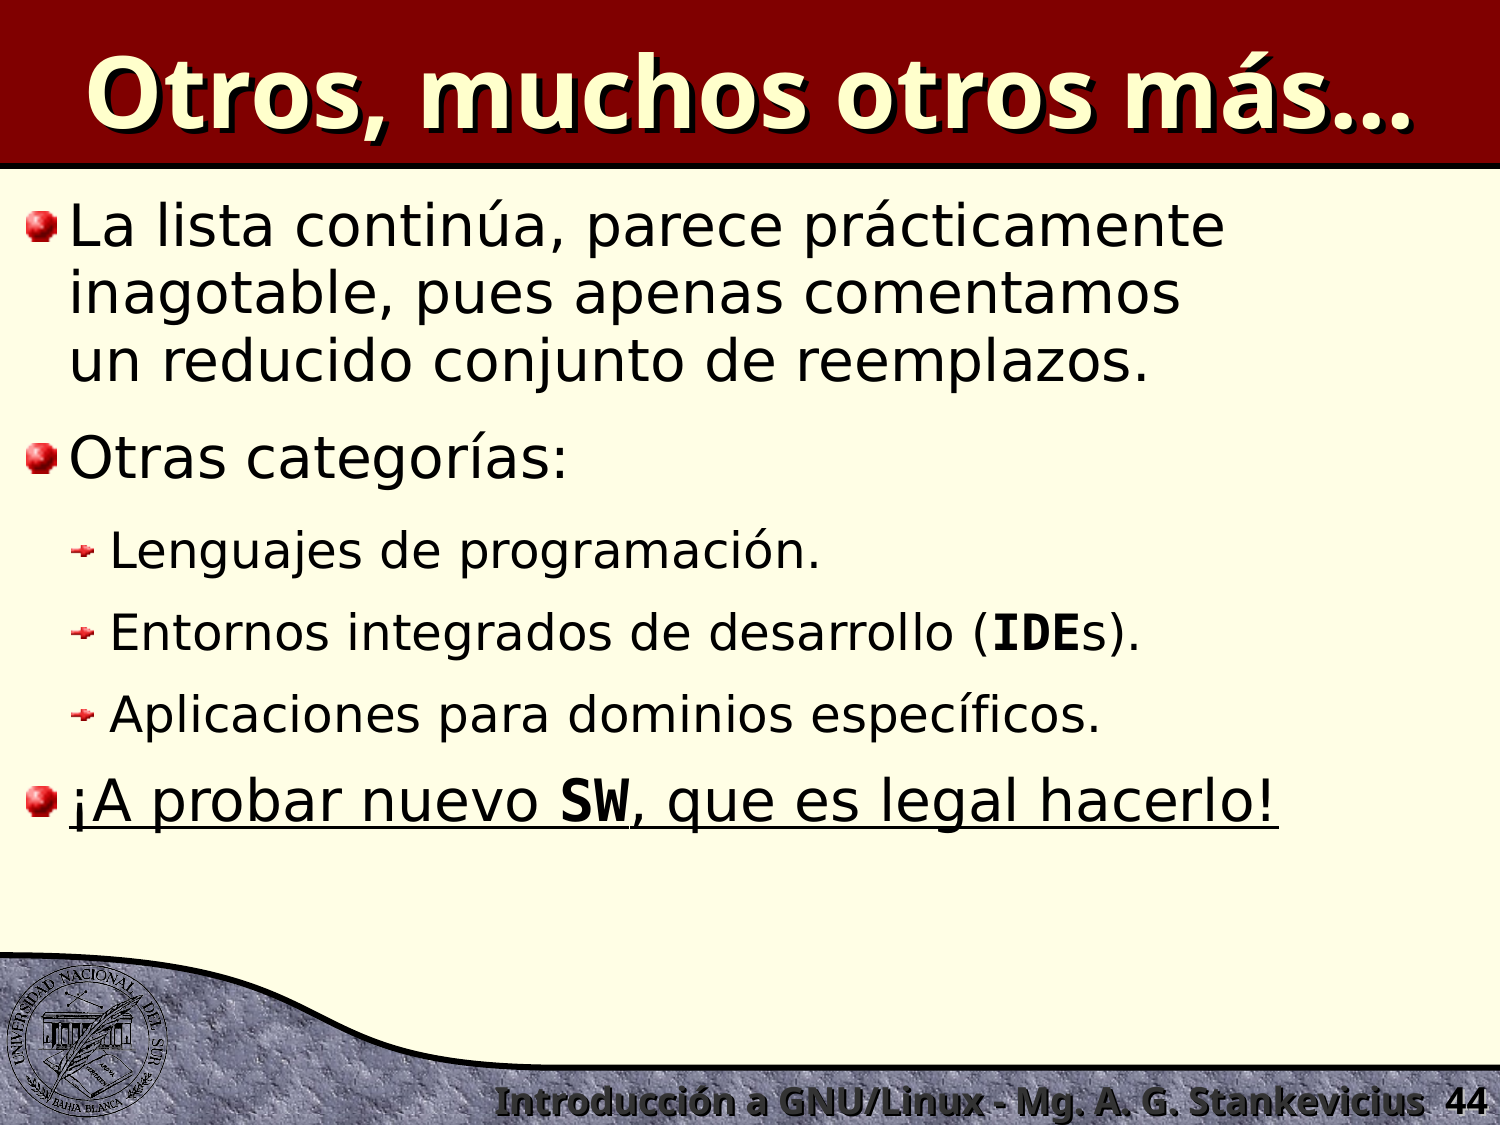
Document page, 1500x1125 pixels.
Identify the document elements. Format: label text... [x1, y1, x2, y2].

list La lista continúa, parece prácticamente inagotable, pues apenas comentamos un reducido conjunto de reemplazos. Otras categorías: Lenguajes de programación. Entornos integrados de desarrollo (IDEs). Aplicaciones para dominios específicos. ¡A probar nuevo SW, que es legal hacerlo! [11, 192, 1486, 935]
picture [1059, 1100, 1065, 1110]
picture [0, 956, 1500, 1125]
title Otros, muchos otros más... [15, 12, 1485, 153]
